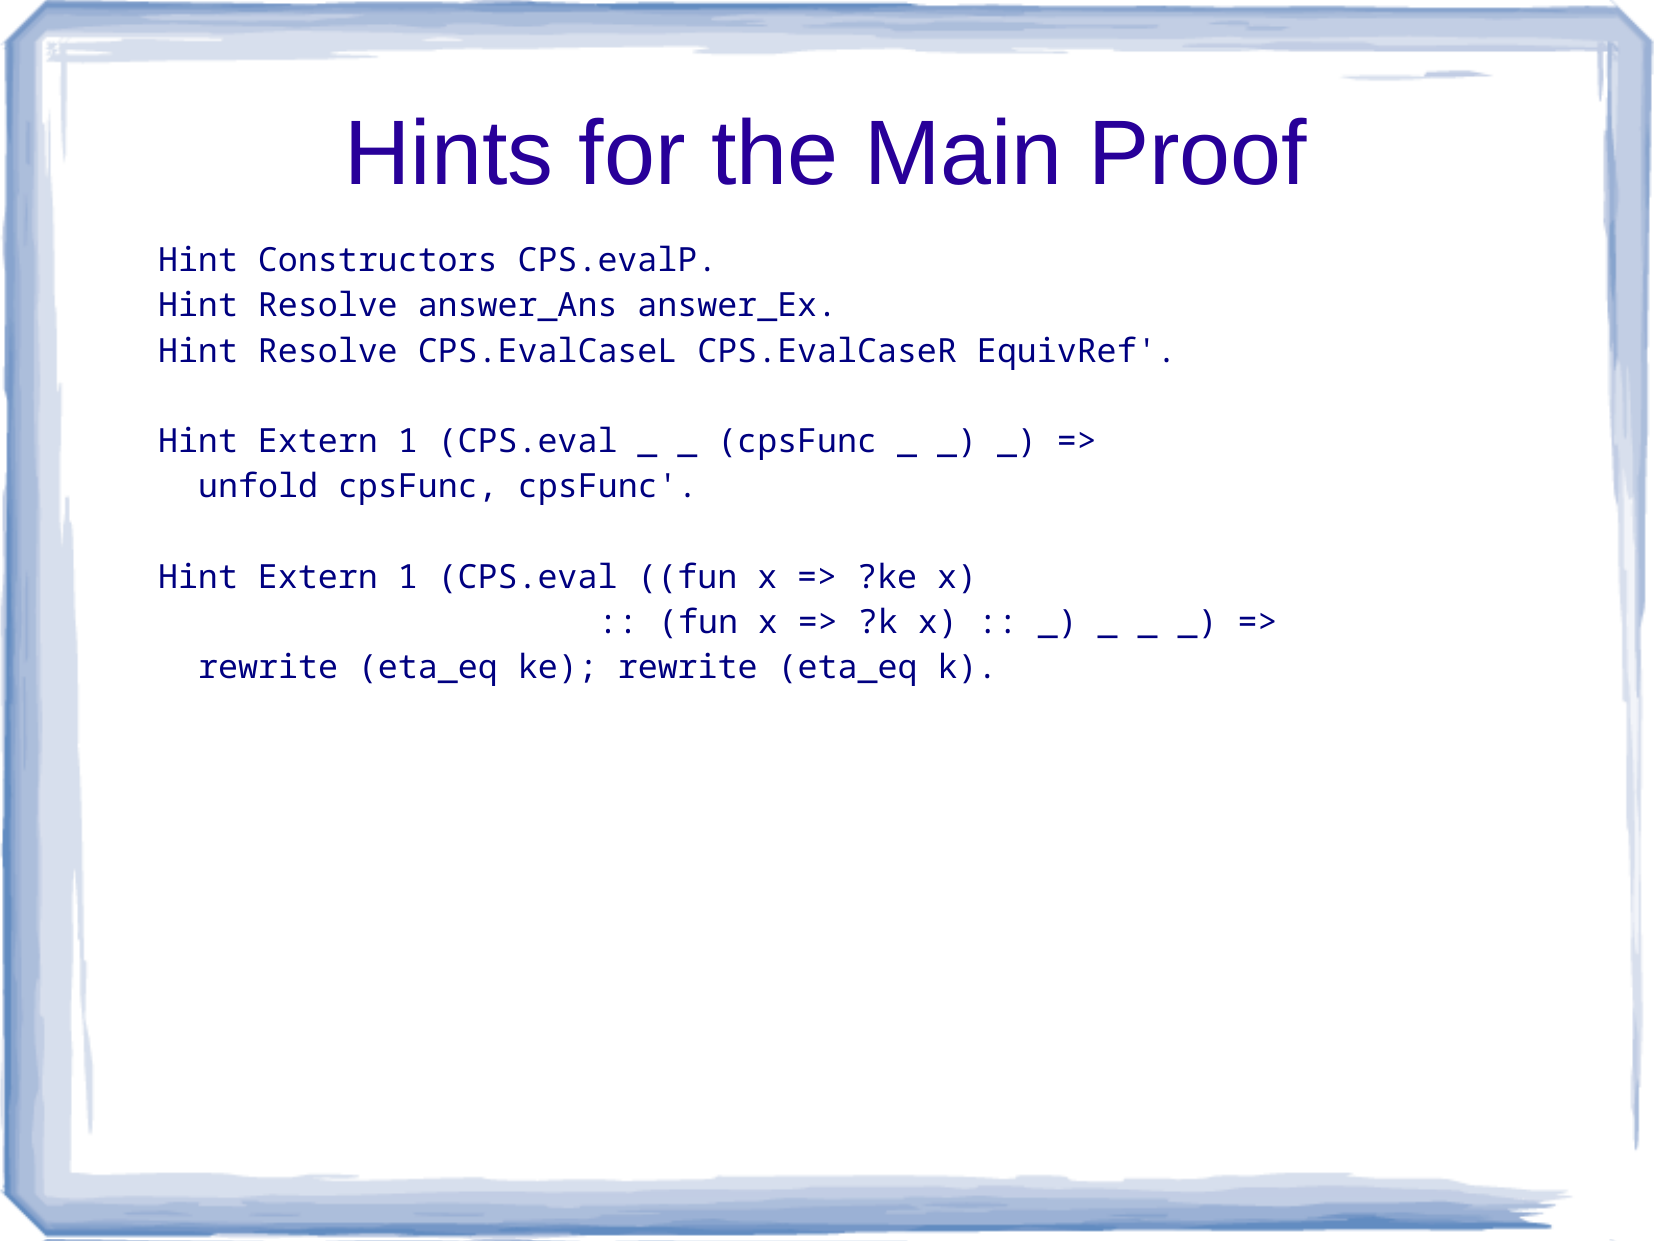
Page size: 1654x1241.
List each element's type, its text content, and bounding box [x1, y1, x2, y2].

picture [0, 0, 1654, 1241]
title Hints for the Main Proof [82, 49, 1571, 257]
list Hint Constructors CPS.evalP. Hint Resolve answer_Ans answer_Ex. Hint Resolve CPS.EvalCaseL CPS.EvalCaseR EquivRef'. Hint Extern 1 (CPS.eval _ _ (cpsFunc _ _) _) => unfold cpsFunc, cpsFunc'. Hint Extern 1 (CPS.eval ((fun x => ?ke x) :: (fun x => ?k x) :: _) _ _ _) => rewrite (eta_eq ke); rewrite (eta_eq k). [118, 236, 1571, 1040]
